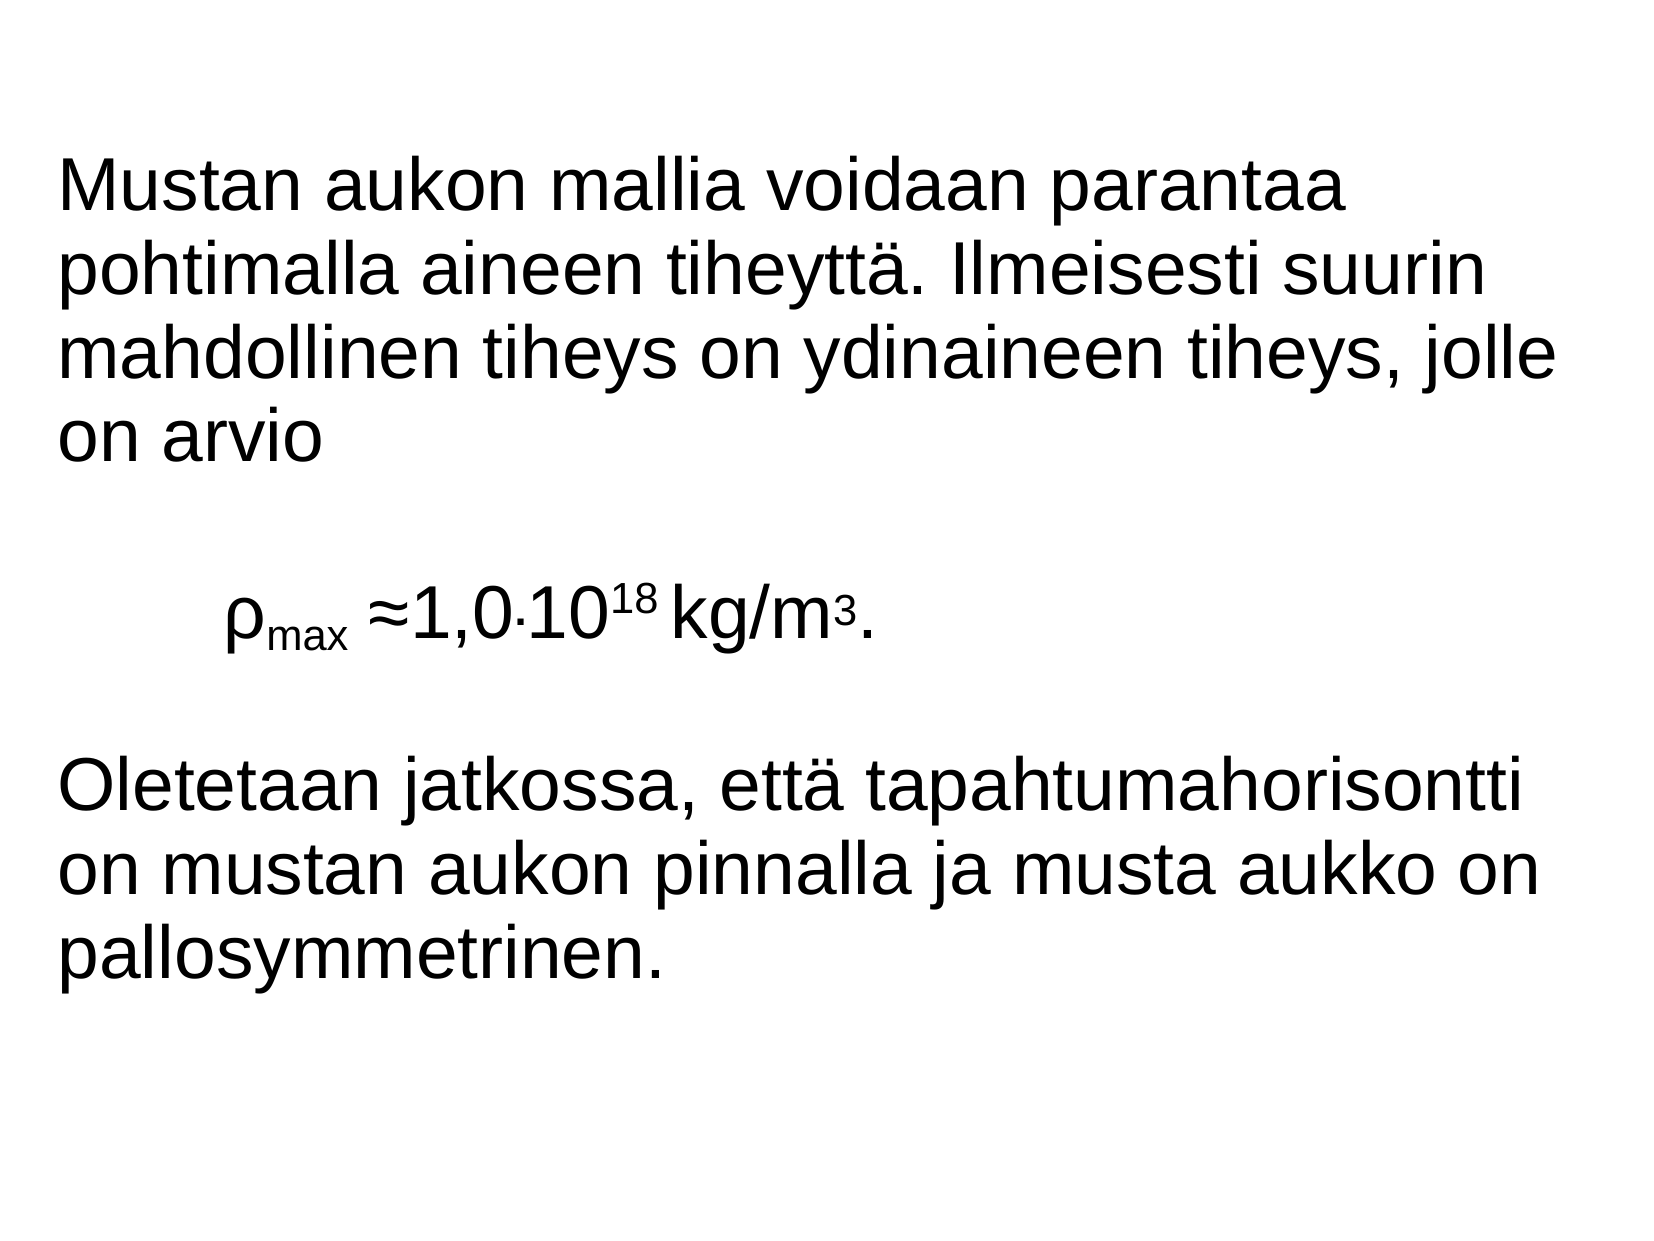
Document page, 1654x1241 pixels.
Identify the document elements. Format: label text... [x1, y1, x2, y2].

text_box Mustan aukon mallia voidaan parantaa pohtimalla aineen tiheyttä. Ilmeisesti suurin mahdollinen tiheys on ydinaineen tiheys, jolle on arvio ρmax ≈1,0.1018 kg/m3. Oletetaan jatkossa, että tapahtumahorisontti on mustan aukon pinnalla ja musta aukko on pallosymmetrinen. [42, 131, 1630, 1001]
